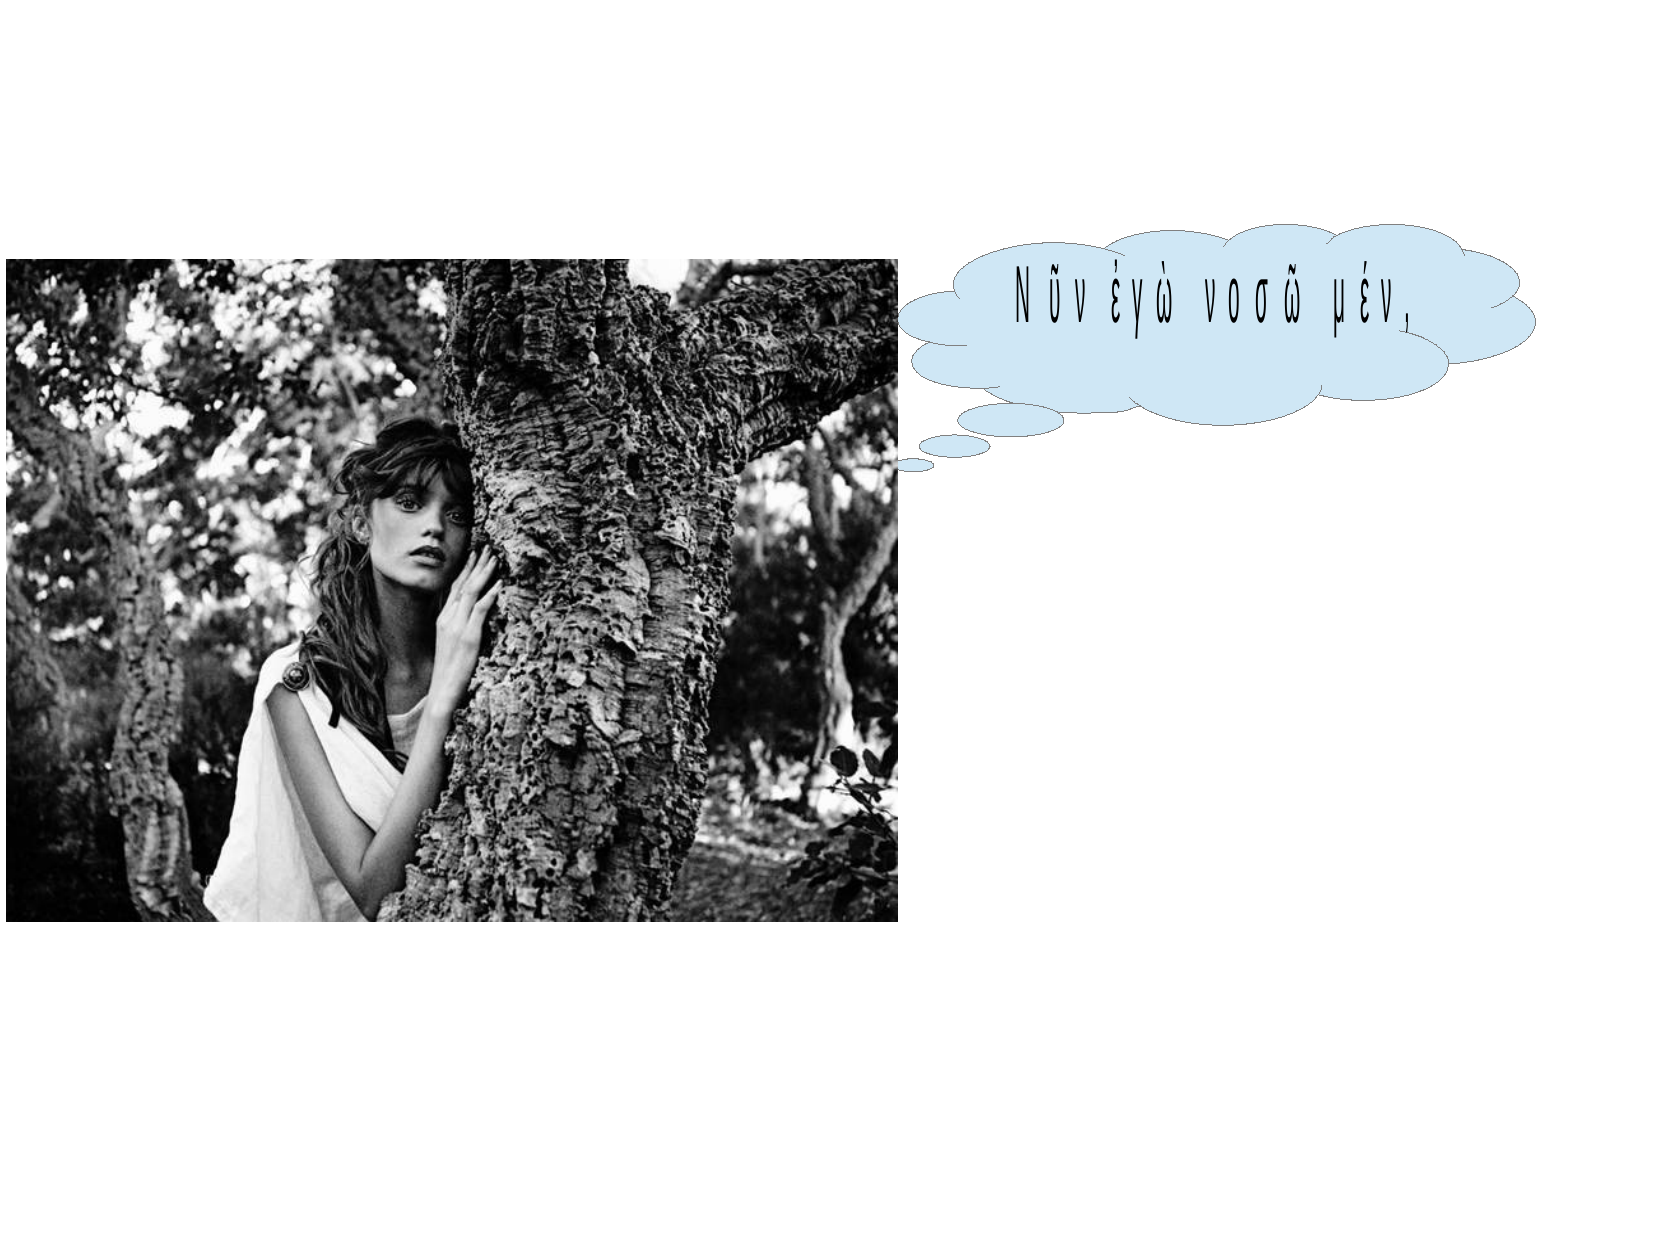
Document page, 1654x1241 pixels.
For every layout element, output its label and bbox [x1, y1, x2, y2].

text_box [898, 458, 934, 472]
picture [1015, 248, 1441, 371]
text_box [919, 434, 991, 458]
text_box [898, 224, 1536, 437]
picture [6, 259, 898, 922]
